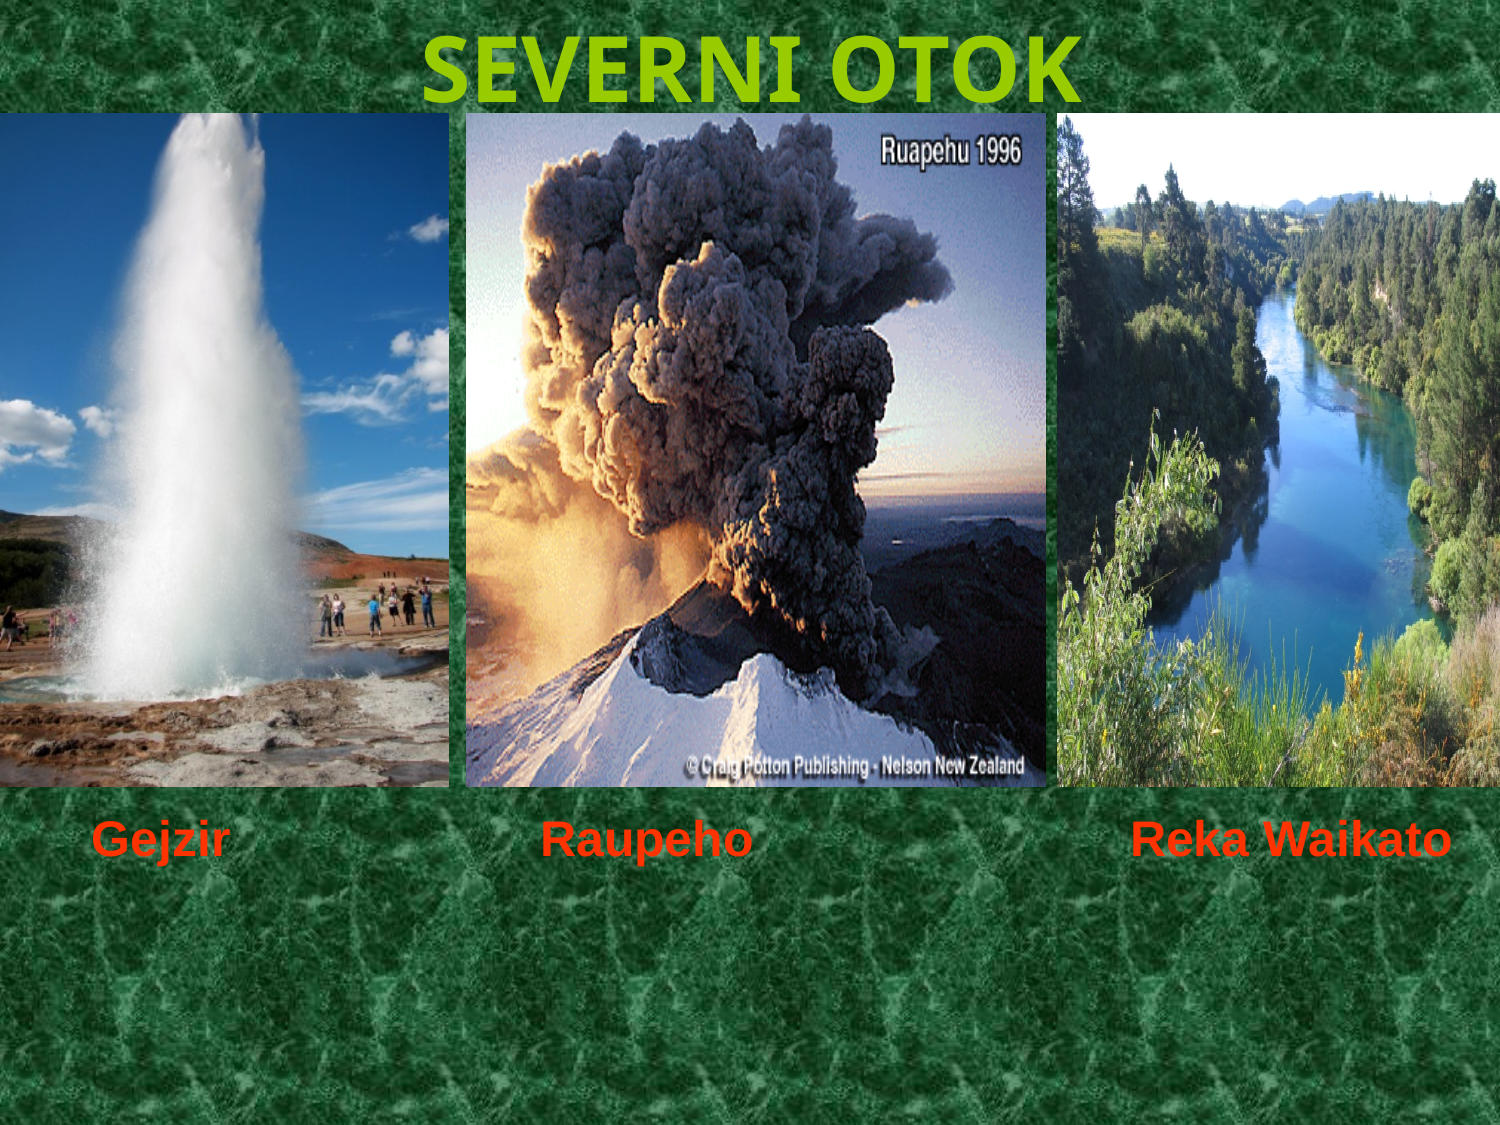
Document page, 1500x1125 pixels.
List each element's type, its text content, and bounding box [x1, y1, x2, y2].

text_box Raupeho Reka Waikato [525, 798, 1500, 874]
picture [0, 0, 1500, 1125]
text_box Gejzir [76, 798, 420, 874]
title SEVERNI OTOK [76, 0, 1427, 160]
